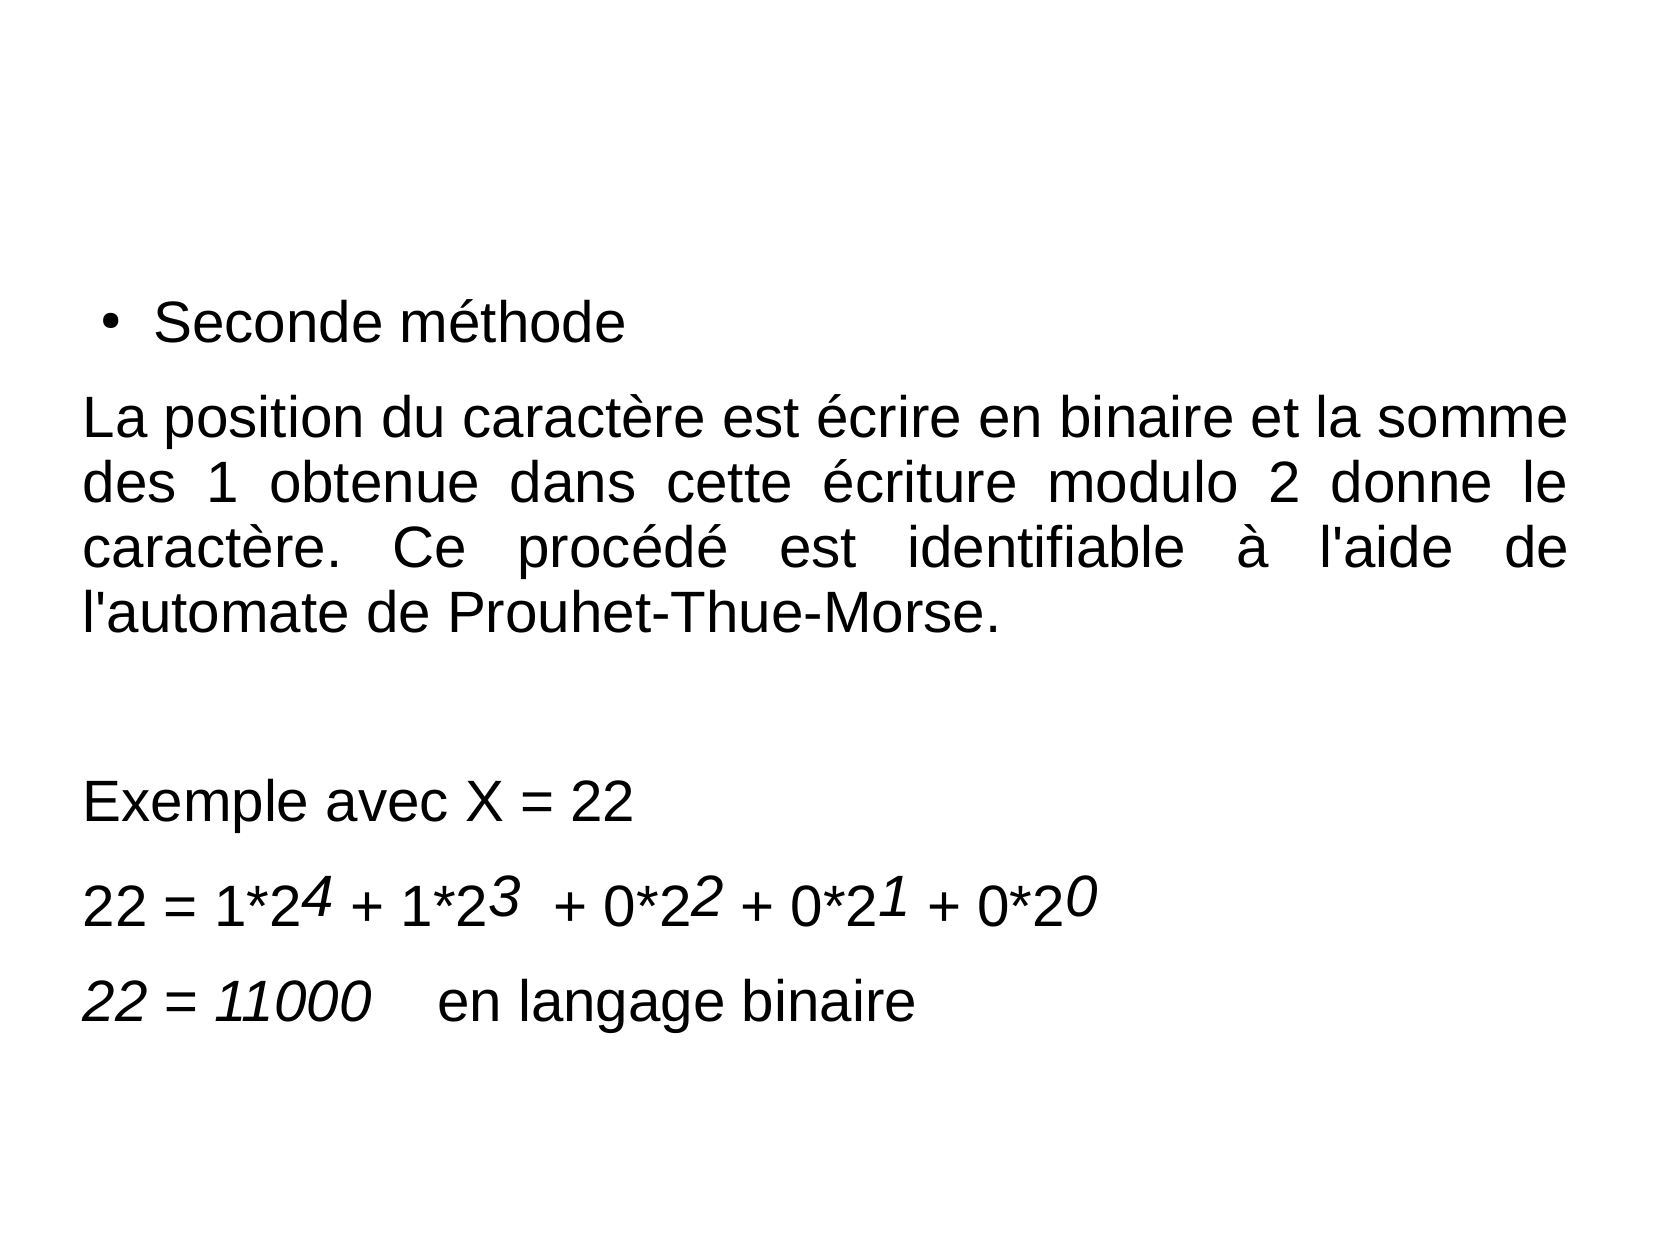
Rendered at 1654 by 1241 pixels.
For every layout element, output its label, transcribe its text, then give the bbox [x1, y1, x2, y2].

list Seconde méthode La position du caractère est écrire en binaire et la somme des 1 obtenue dans cette écriture modulo 2 donne le caractère. Ce procédé est identifiable à l'aide de l'automate de Prouhet-Thue-Morse. Exemple avec X = 22 22 = 1*24 + 1*23 + 0*22 + 0*21 + 0*20 22 = 11000 en langage binaire [82, 290, 1571, 1241]
